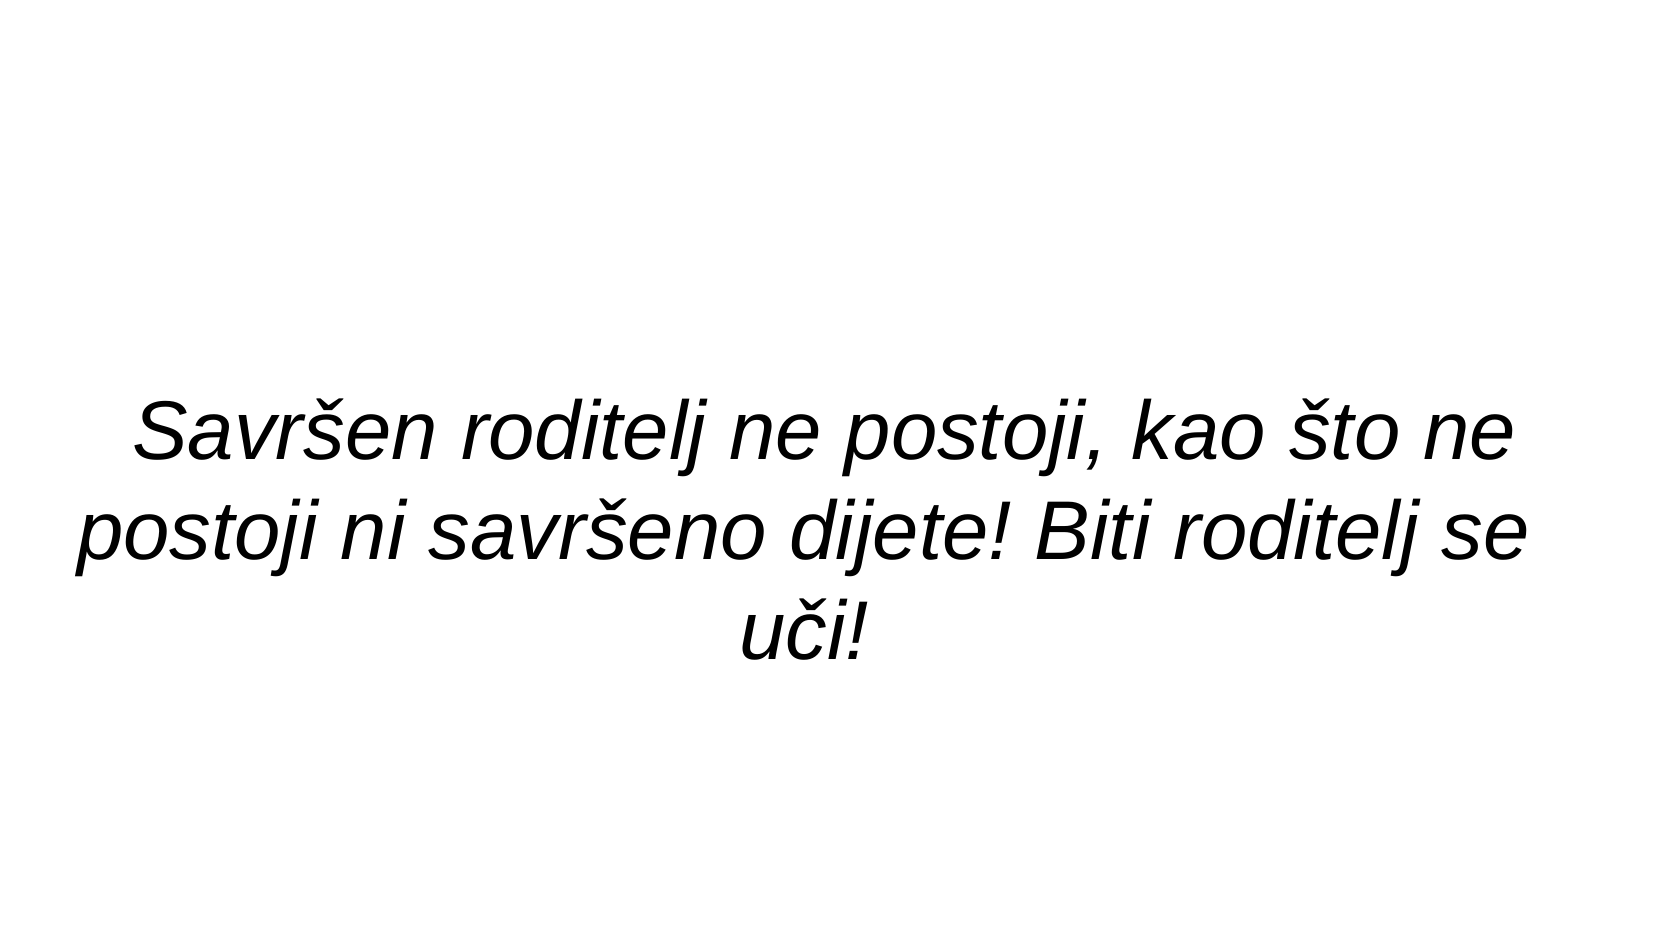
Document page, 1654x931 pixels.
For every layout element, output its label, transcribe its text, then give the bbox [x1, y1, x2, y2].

list Savršen roditelj ne postoji, kao što ne postoji ni savršeno dijete! Biti roditelj se uči! [60, 147, 1549, 687]
